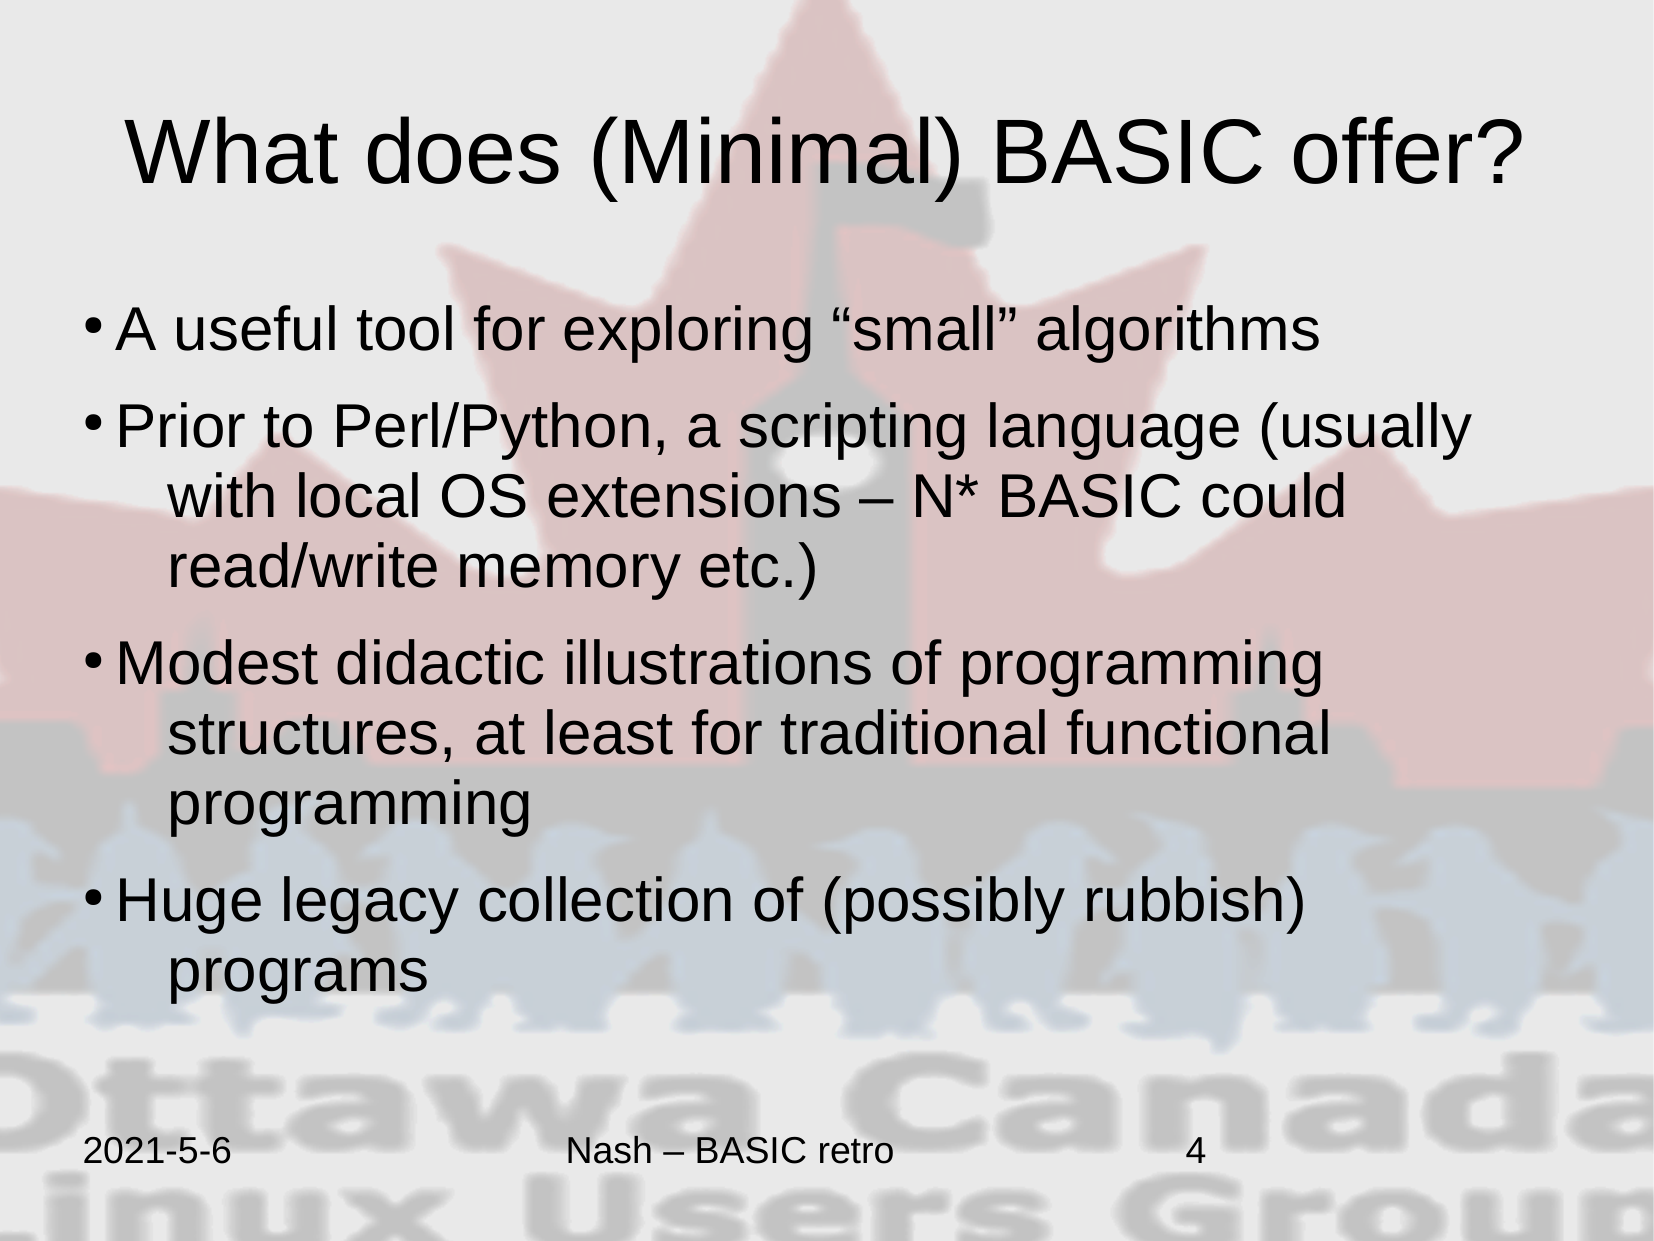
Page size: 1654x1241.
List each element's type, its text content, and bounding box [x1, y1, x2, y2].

list A useful tool for exploring “small” algorithms Prior to Perl/Python, a scripting language (usually with local OS extensions – N* BASIC could read/write memory etc.) Modest didactic illustrations of programming structures, at least for traditional functional programming Huge legacy collection of (possibly rubbish) programs [82, 290, 1570, 1009]
title What does (Minimal) BASIC offer? [82, 49, 1570, 256]
picture [0, 0, 1654, 1241]
